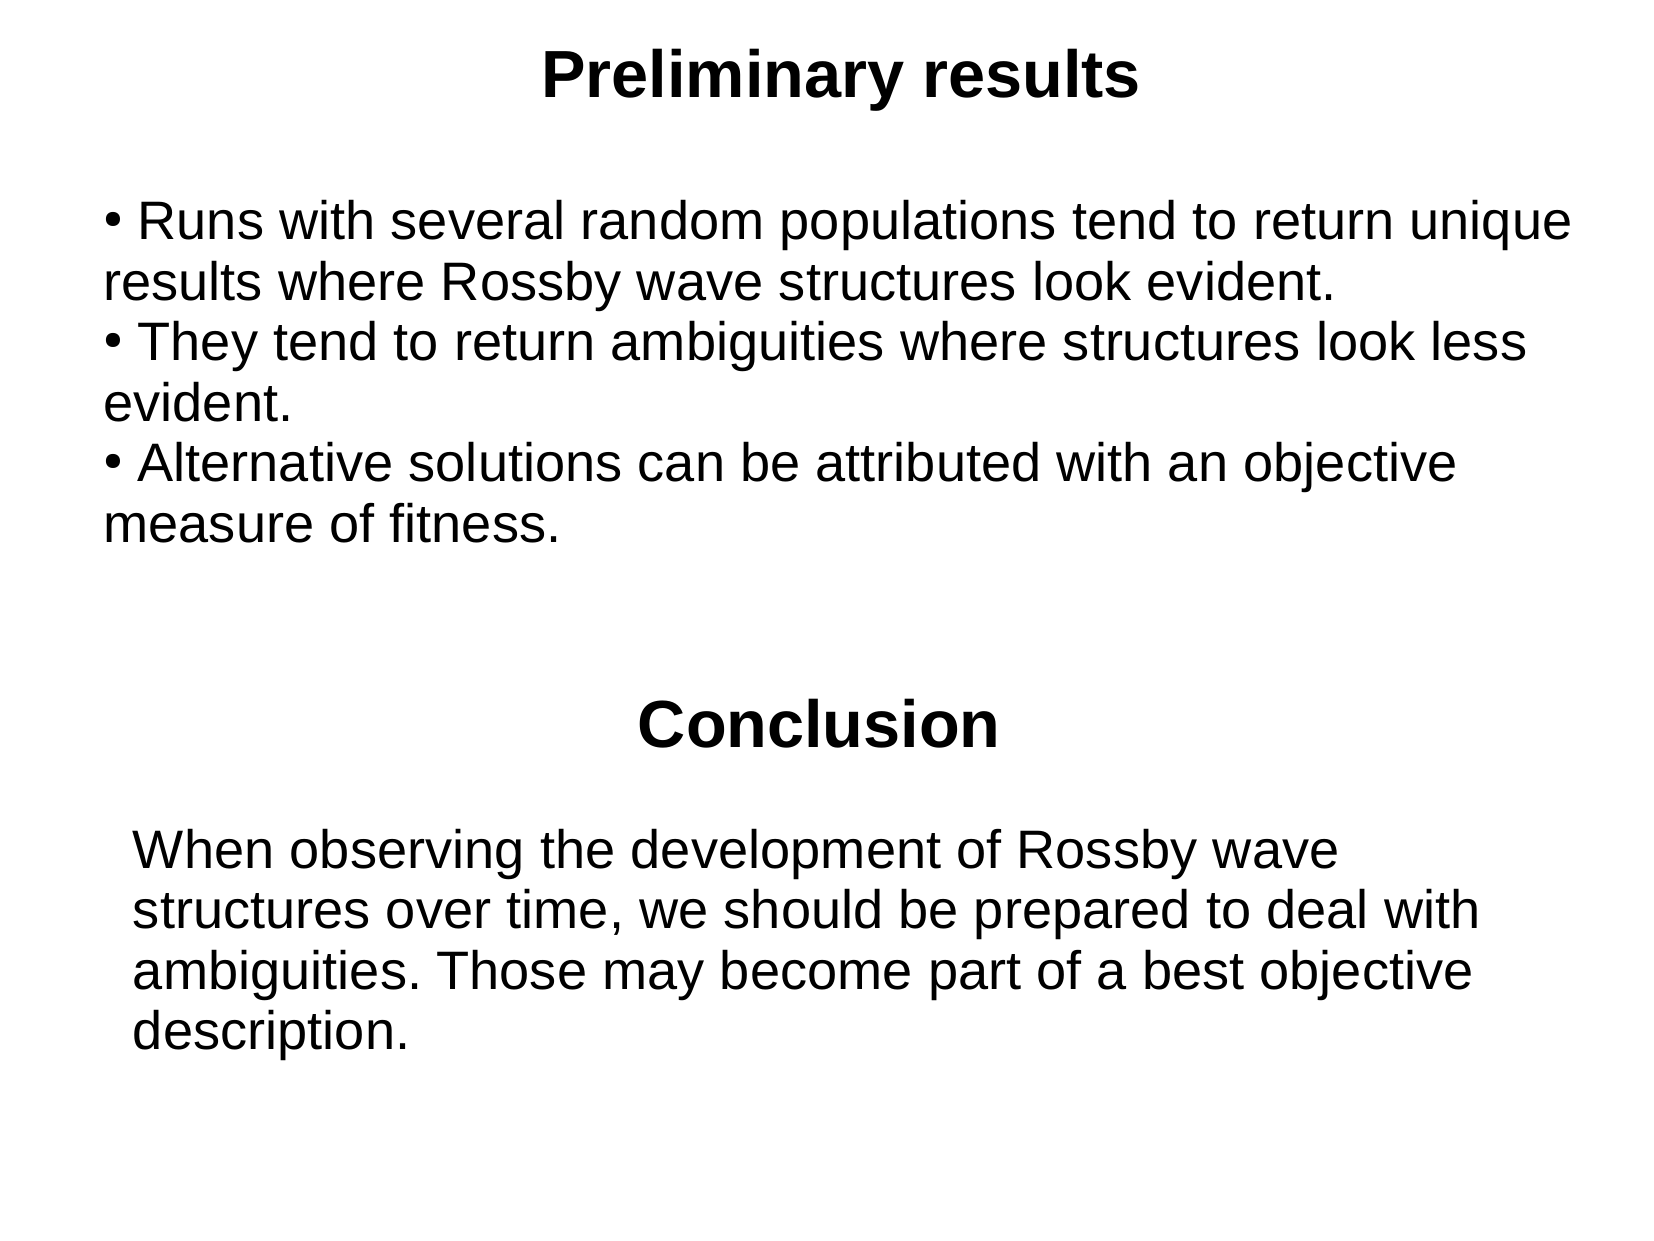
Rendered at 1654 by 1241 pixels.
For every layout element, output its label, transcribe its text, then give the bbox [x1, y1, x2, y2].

text_box Runs with several random populations tend to return unique results where Rossby wave structures look evident. They tend to return ambiguities where structures look less evident. Alternative solutions can be attributed with an objective measure of fitness. [88, 183, 1595, 562]
text_box Conclusion [479, 679, 1160, 769]
text_box When observing the development of Rossby wave structures over time, we should be prepared to deal with ambiguities. Those may become part of a best objective description. [118, 811, 1506, 1069]
text_box Preliminary results [59, 29, 1625, 148]
